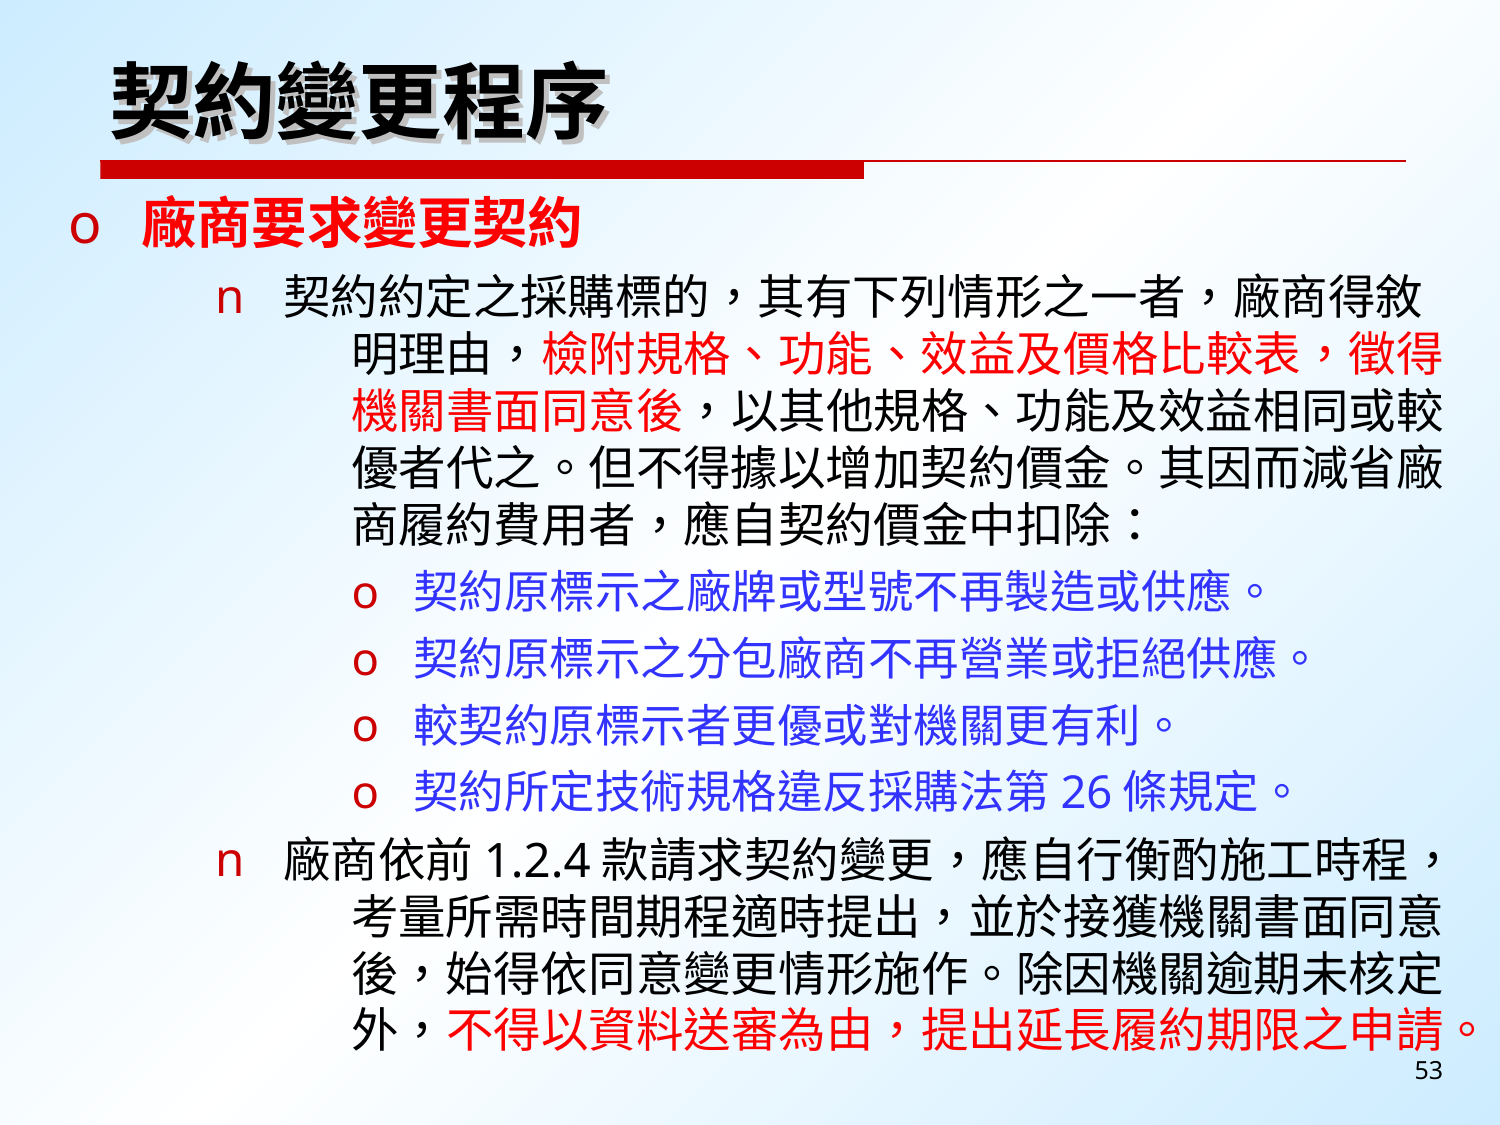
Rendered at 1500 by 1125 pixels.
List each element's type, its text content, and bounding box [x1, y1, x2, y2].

title 契約變更程序 [94, 30, 1407, 158]
list 廠商要求變更契約 契約約定之採購標的，其有下列情形之一者，廠商得敘明理由，檢附規格、功能、效益及價格比較表，徵得機關書面同意後，以其他規格、功能及效益相同或較優者代之。但不得據以增加契約價金。其因而減省廠商履約費用者，應自契約價金中扣除： 契約原標示之廠牌或型號不再製造或供應。 契約原標示之分包廠商不再營業或拒絕供應。 較契約原標示者更優或對機關更有利。 契約所定技術規格違反採購法第26條規定。 廠商依前1.2.4款請求契約變更，應自行衡酌施工時程，考量所需時間期程適時提出，並於接獲機關書面同意後，始得依同意變更情形施作。除因機關逾期未核定外，不得以資料送審為由，提出延長履約期限之申請。 [53, 181, 1471, 1079]
